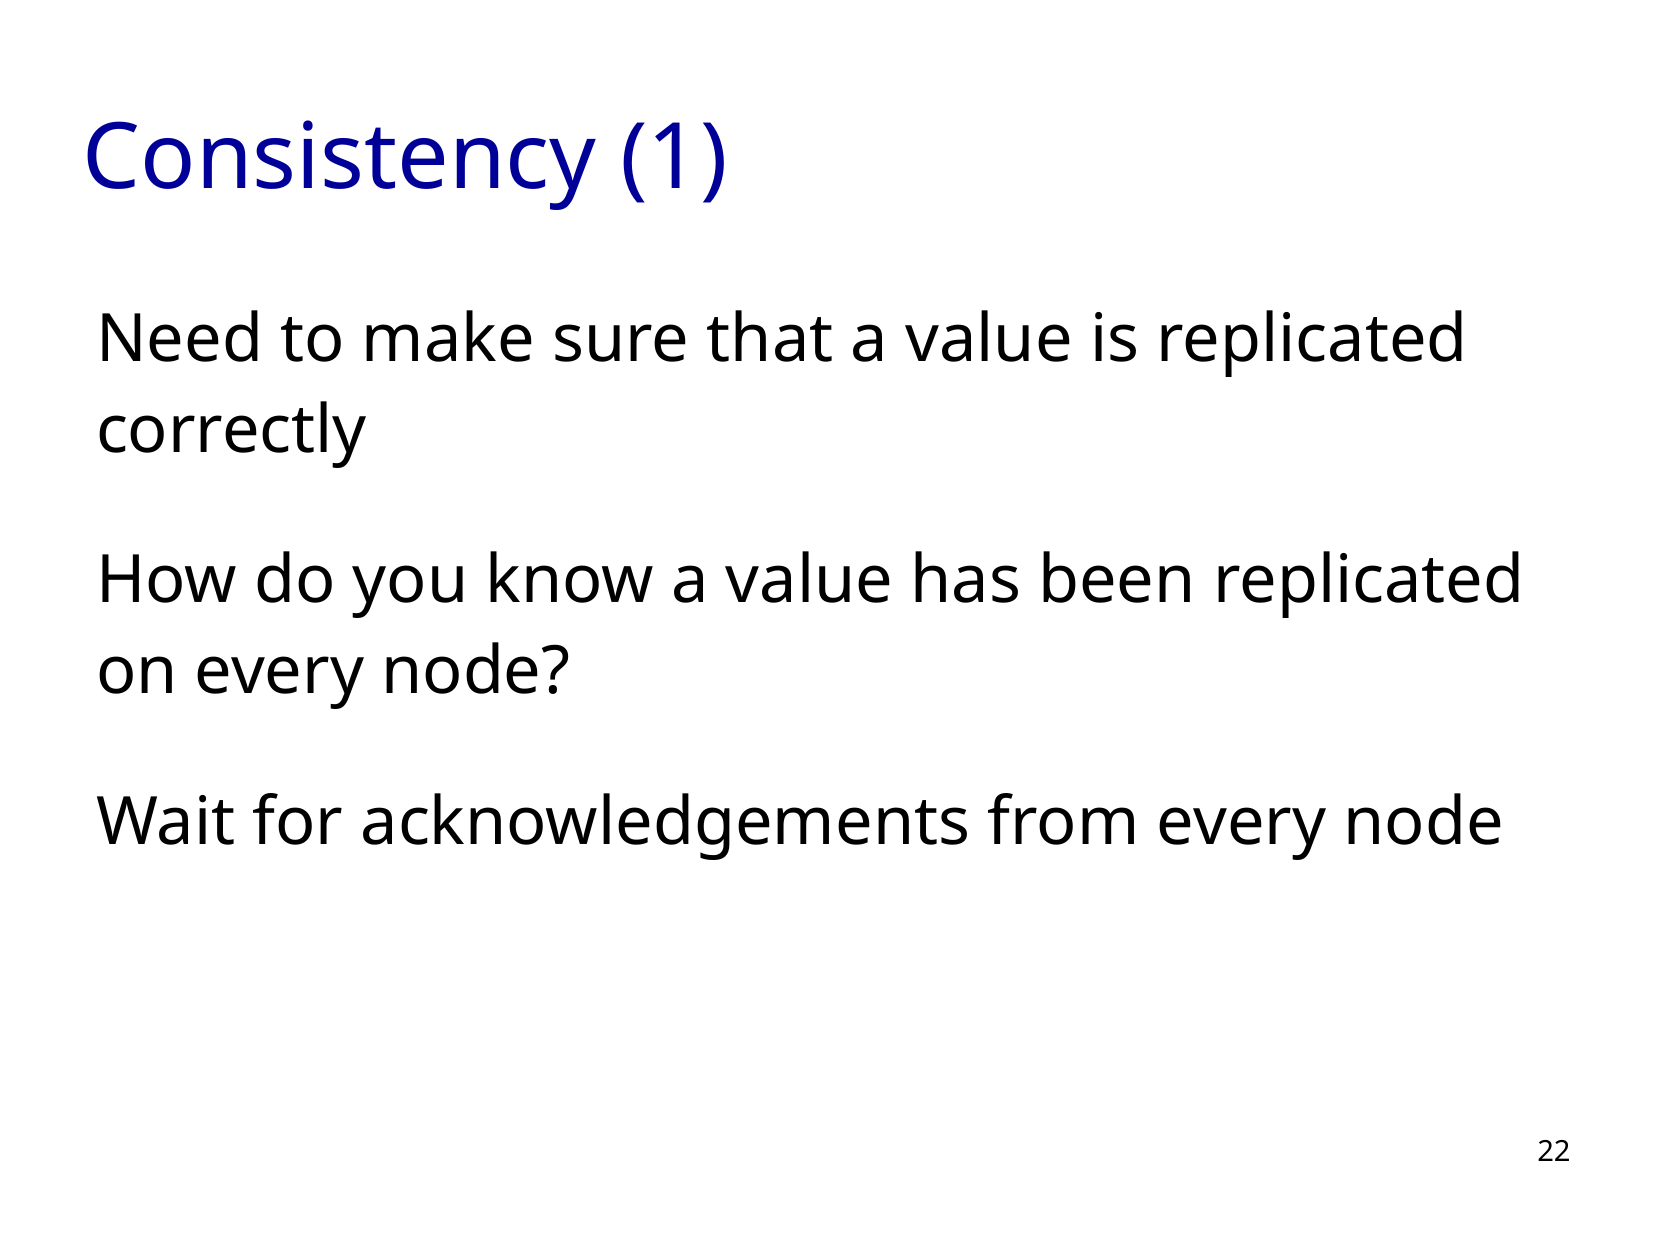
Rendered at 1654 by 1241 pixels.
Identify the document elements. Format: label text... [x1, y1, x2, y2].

title Consistency (1) [82, 49, 1571, 257]
list Need to make sure that a value is replicated correctly How do you know a value has been replicated on every node? Wait for acknowledgements from every node [60, 290, 1571, 1096]
